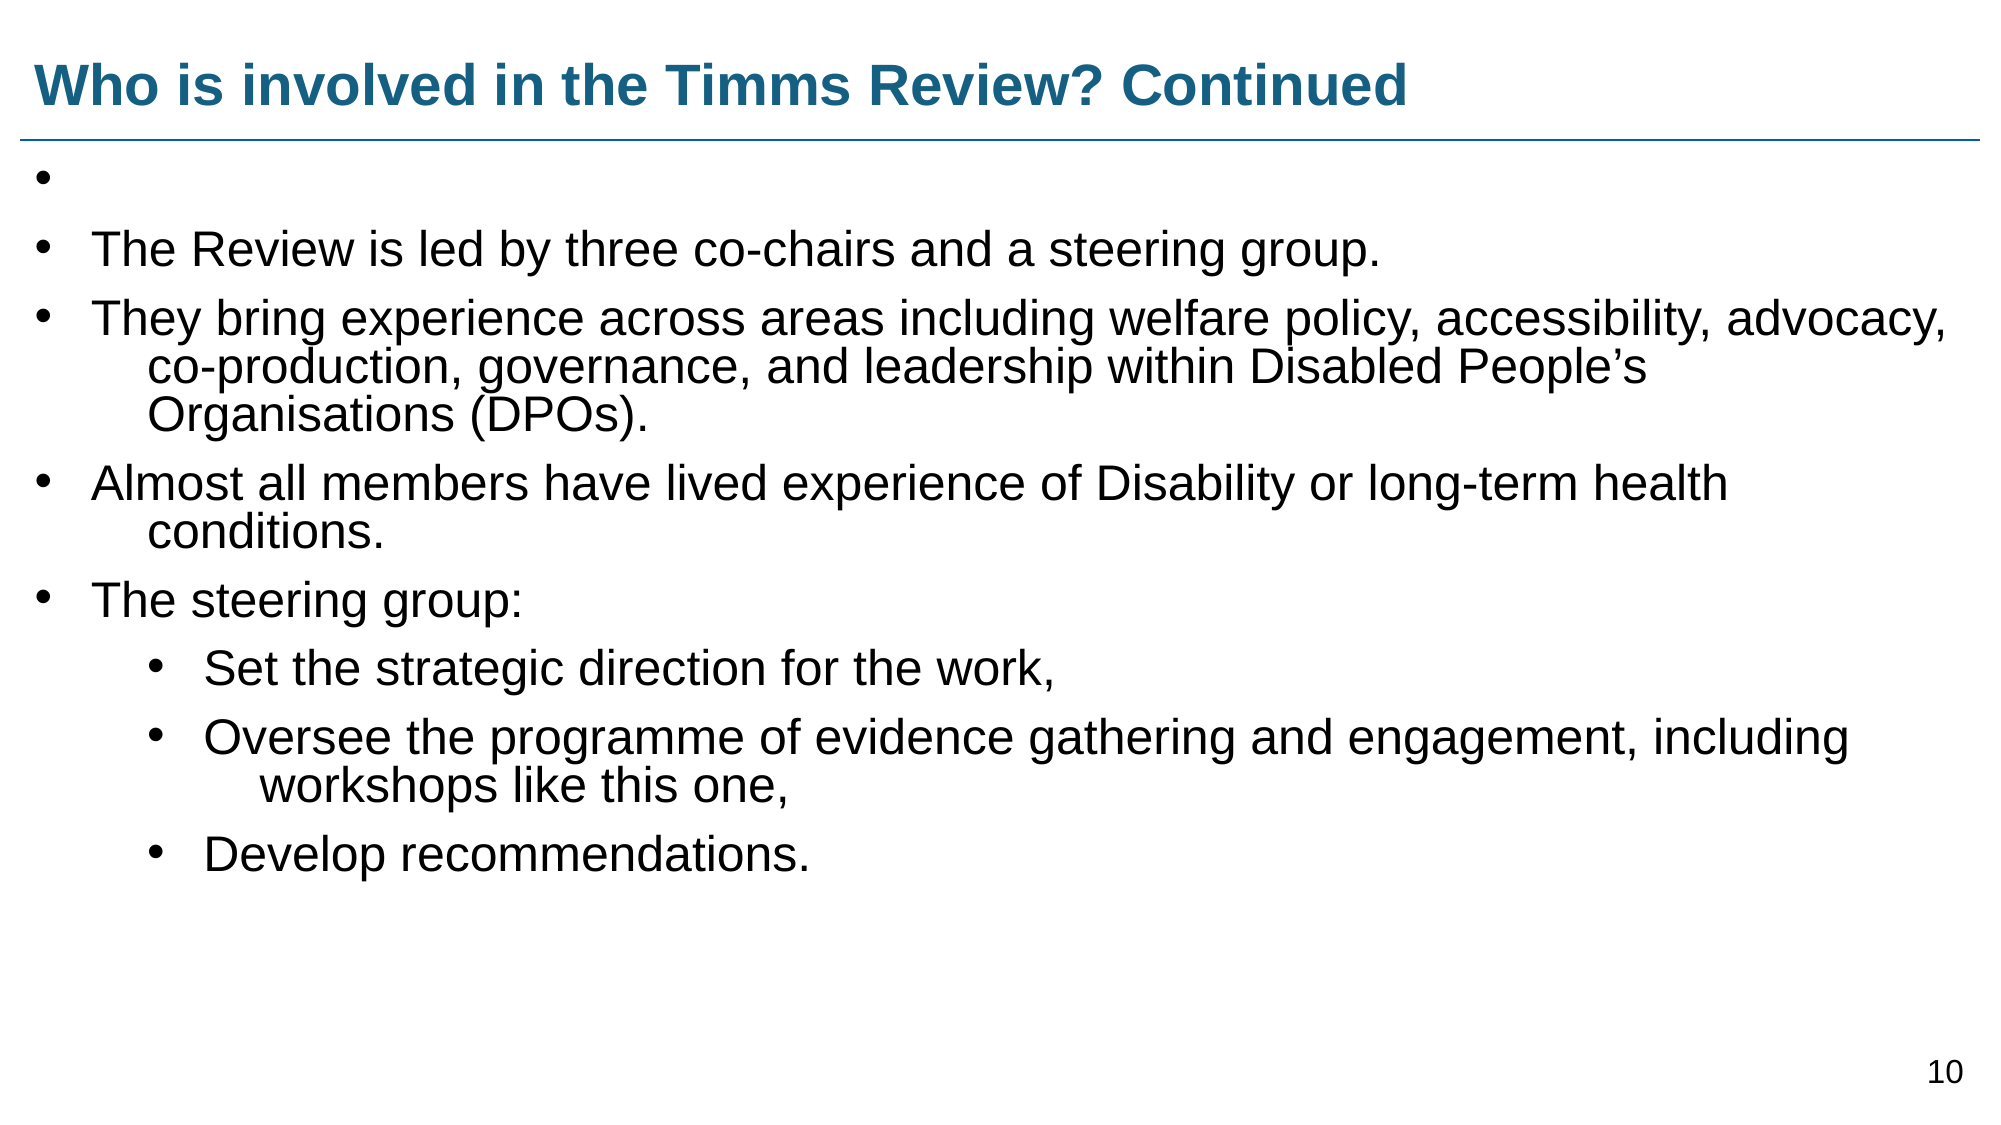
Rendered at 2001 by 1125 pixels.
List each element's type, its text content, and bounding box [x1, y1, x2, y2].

list The Review is led by three co-chairs and a steering group. They bring experience across areas including welfare policy, accessibility, advocacy, co-production, governance, and leadership within Disabled People’s Organisations (DPOs). Almost all members have lived experience of Disability or long-term health conditions. The steering group: Set the strategic direction for the work, Oversee the programme of evidence gathering and engagement, including workshops like this one, Develop recommendations. [19, 140, 1981, 1043]
text_box [1911, 1042, 1983, 1103]
title Who is involved in the Timms Review? Continued [19, 47, 1981, 140]
